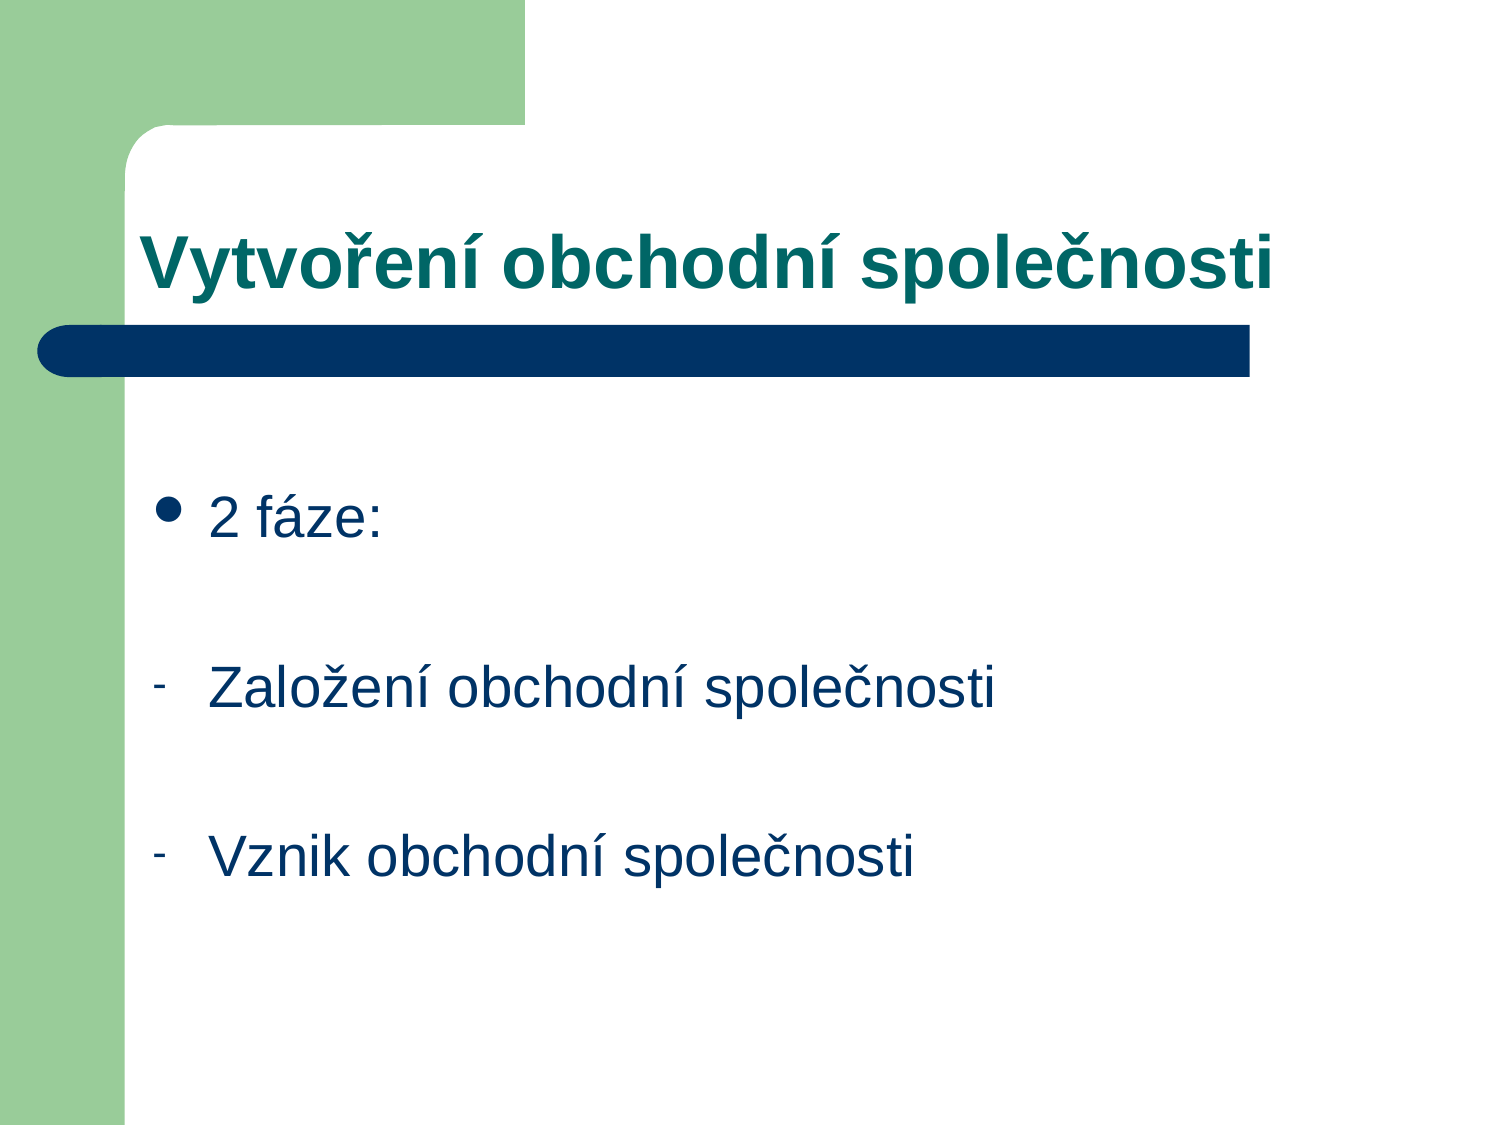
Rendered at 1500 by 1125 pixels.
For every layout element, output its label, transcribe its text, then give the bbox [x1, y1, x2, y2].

list 2 fáze: Založení obchodní společnosti Vznik obchodní společnosti [137, 387, 1400, 999]
title Vytvoření obchodní společnosti [124, 124, 1425, 313]
